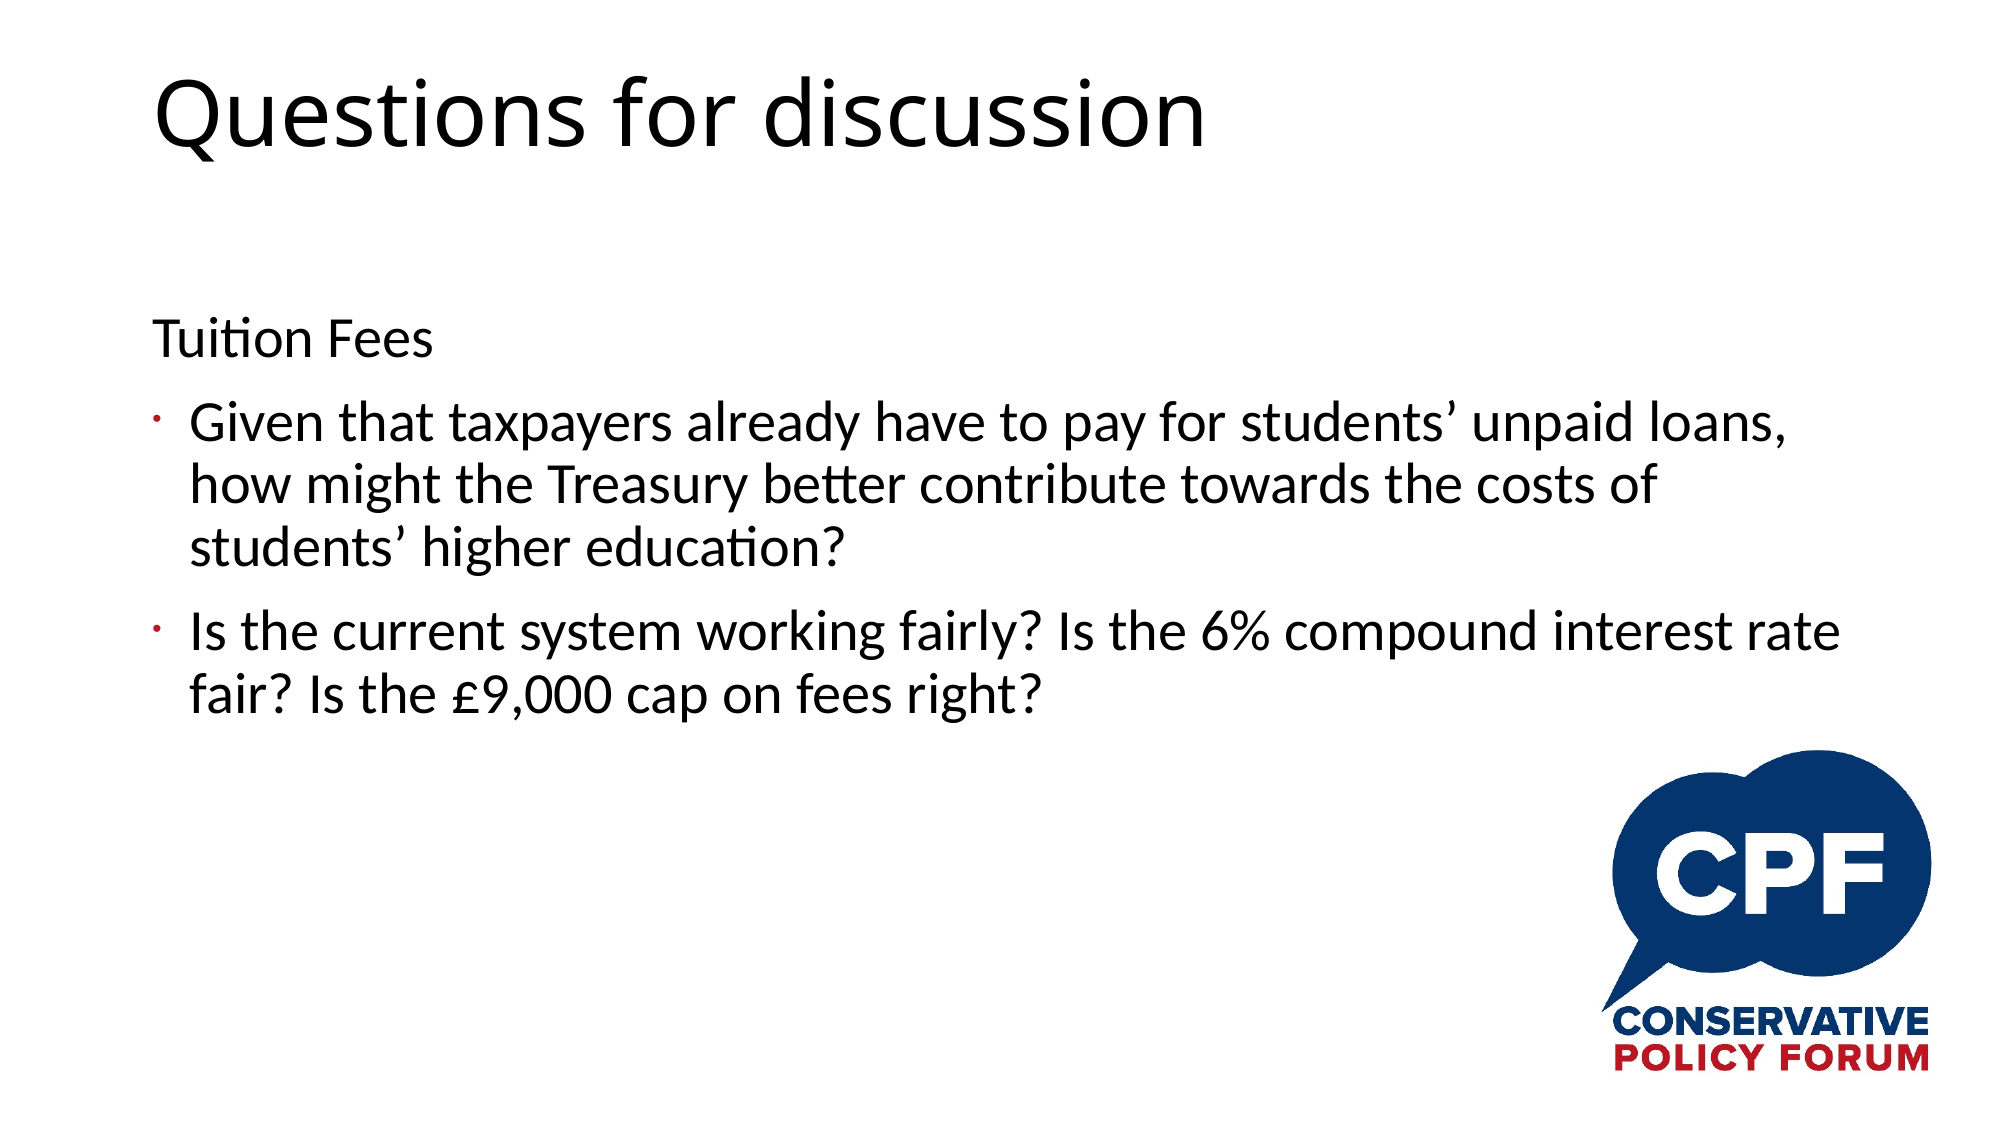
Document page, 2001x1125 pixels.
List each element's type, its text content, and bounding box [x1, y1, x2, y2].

picture [1582, 718, 1967, 1103]
list Tuition Fees Given that taxpayers already have to pay for students’ unpaid loans, how might the Treasury better contribute towards the costs of students’ higher education? Is the current system working fairly? Is the 6% compound interest rate fair? Is the £9,000 cap on fees right? [137, 299, 1863, 1014]
title Questions for discussion [137, 59, 1863, 278]
